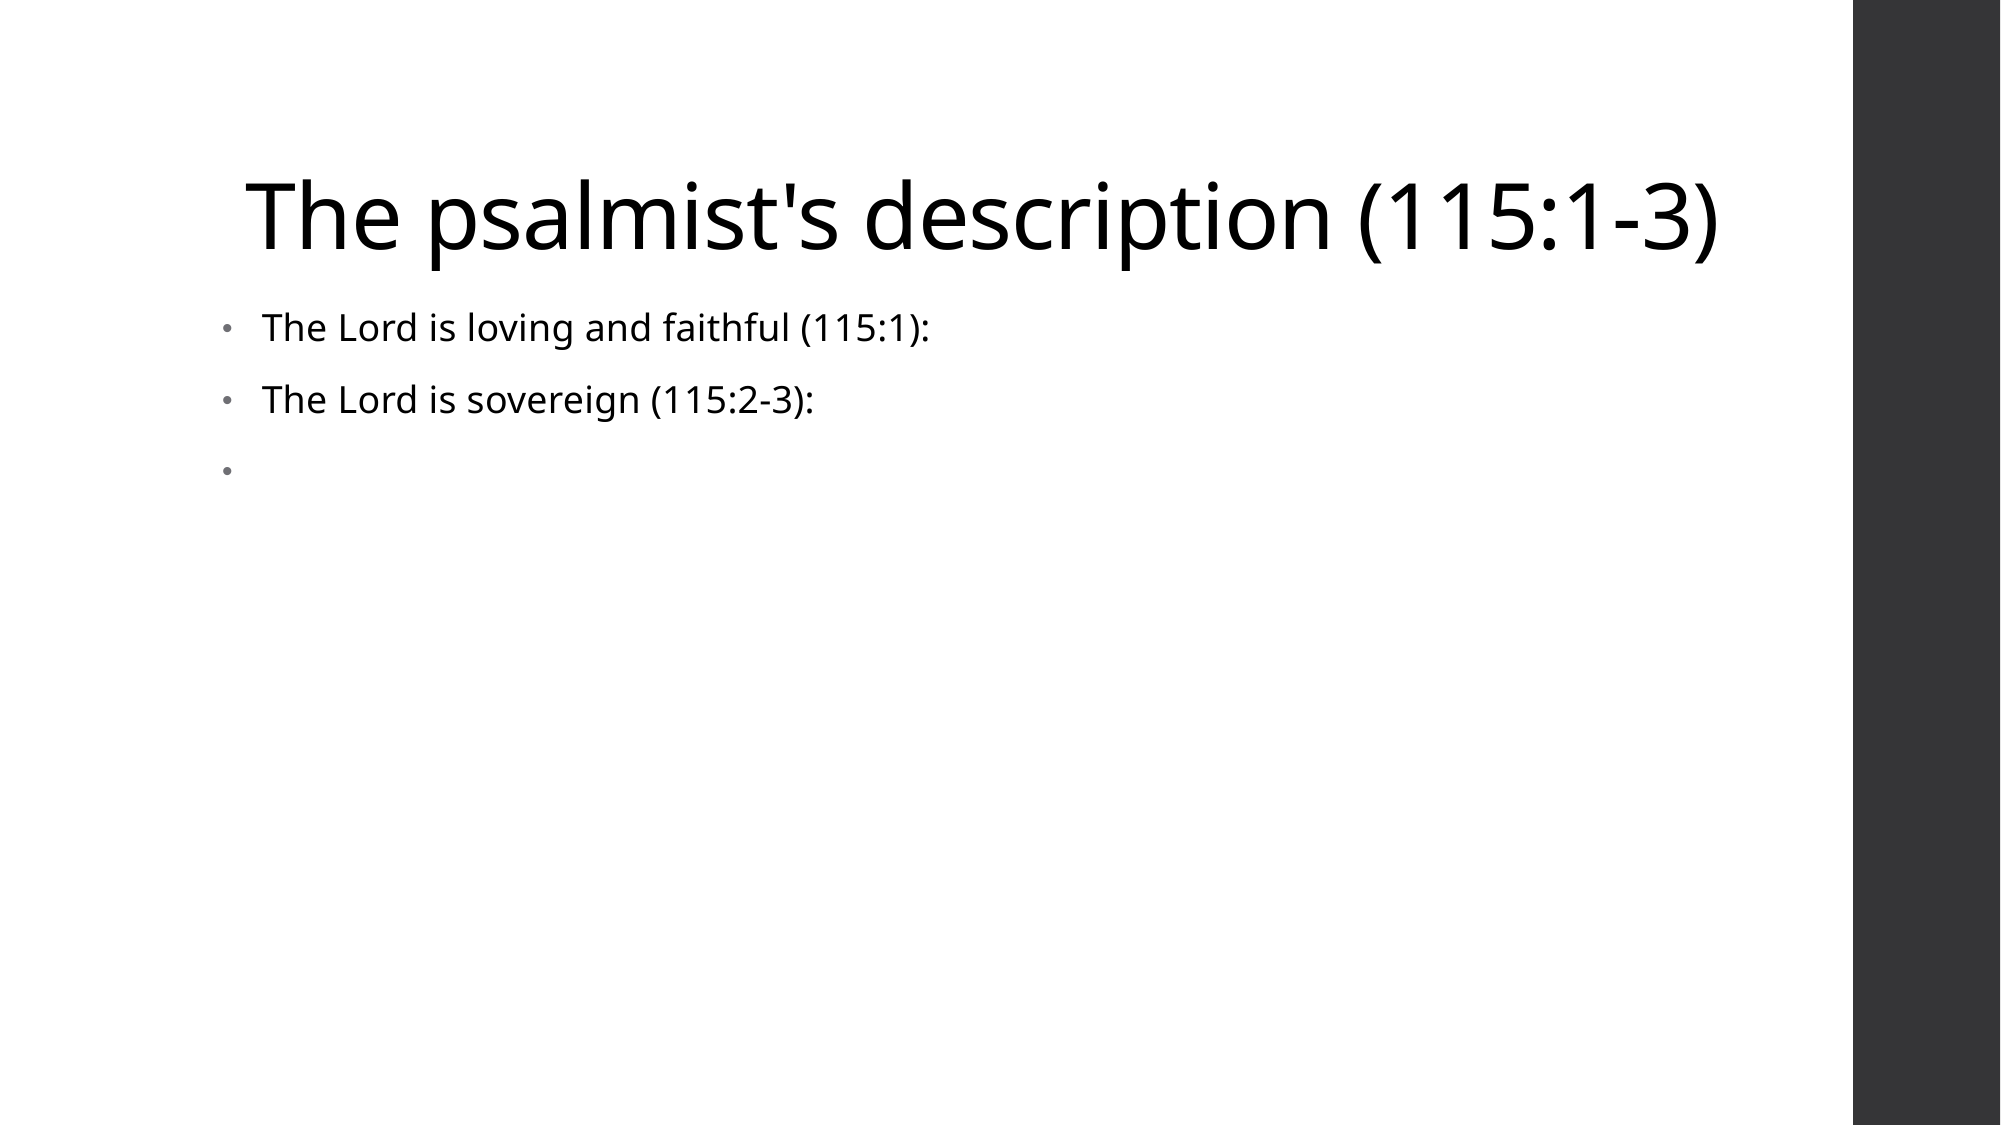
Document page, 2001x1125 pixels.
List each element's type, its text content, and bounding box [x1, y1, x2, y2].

title The psalmist's description (115:1-3) [206, 60, 1797, 278]
list The Lord is loving and faithful (115:1): The Lord is sovereign (115:2-3): [206, 299, 1617, 1014]
